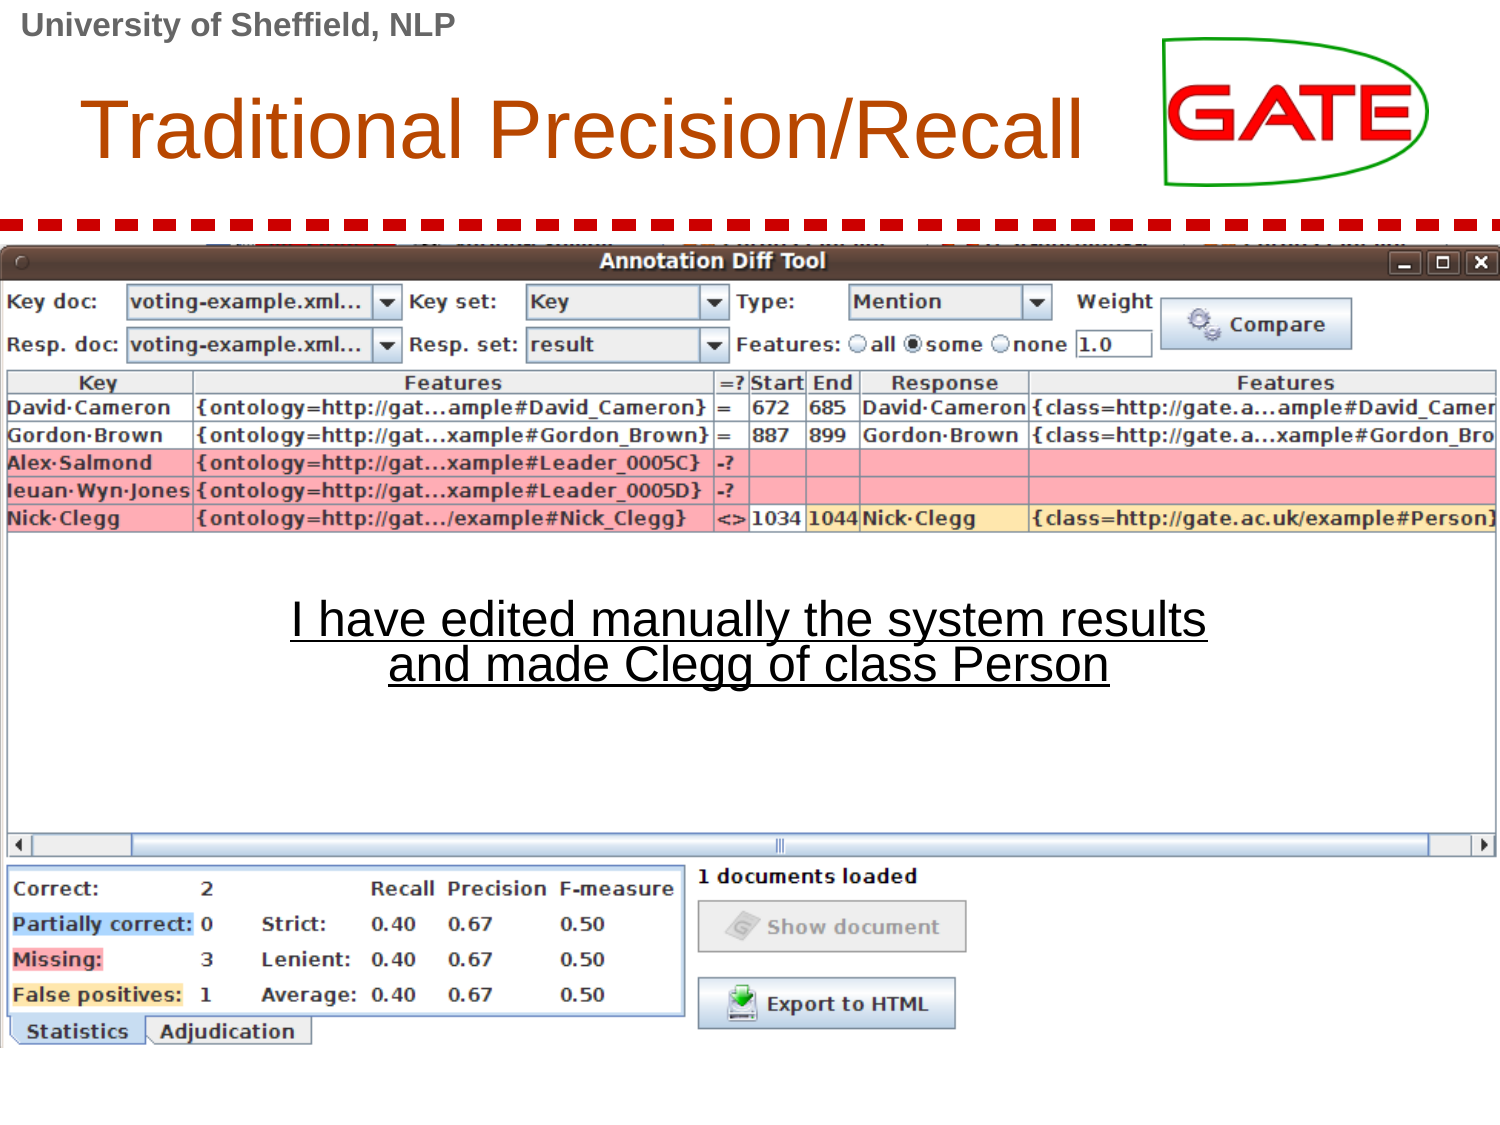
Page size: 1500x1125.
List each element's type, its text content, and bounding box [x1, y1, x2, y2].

picture [1162, 37, 1429, 187]
title Traditional Precision/Recall [79, 62, 1149, 197]
picture [0, 244, 1500, 1048]
